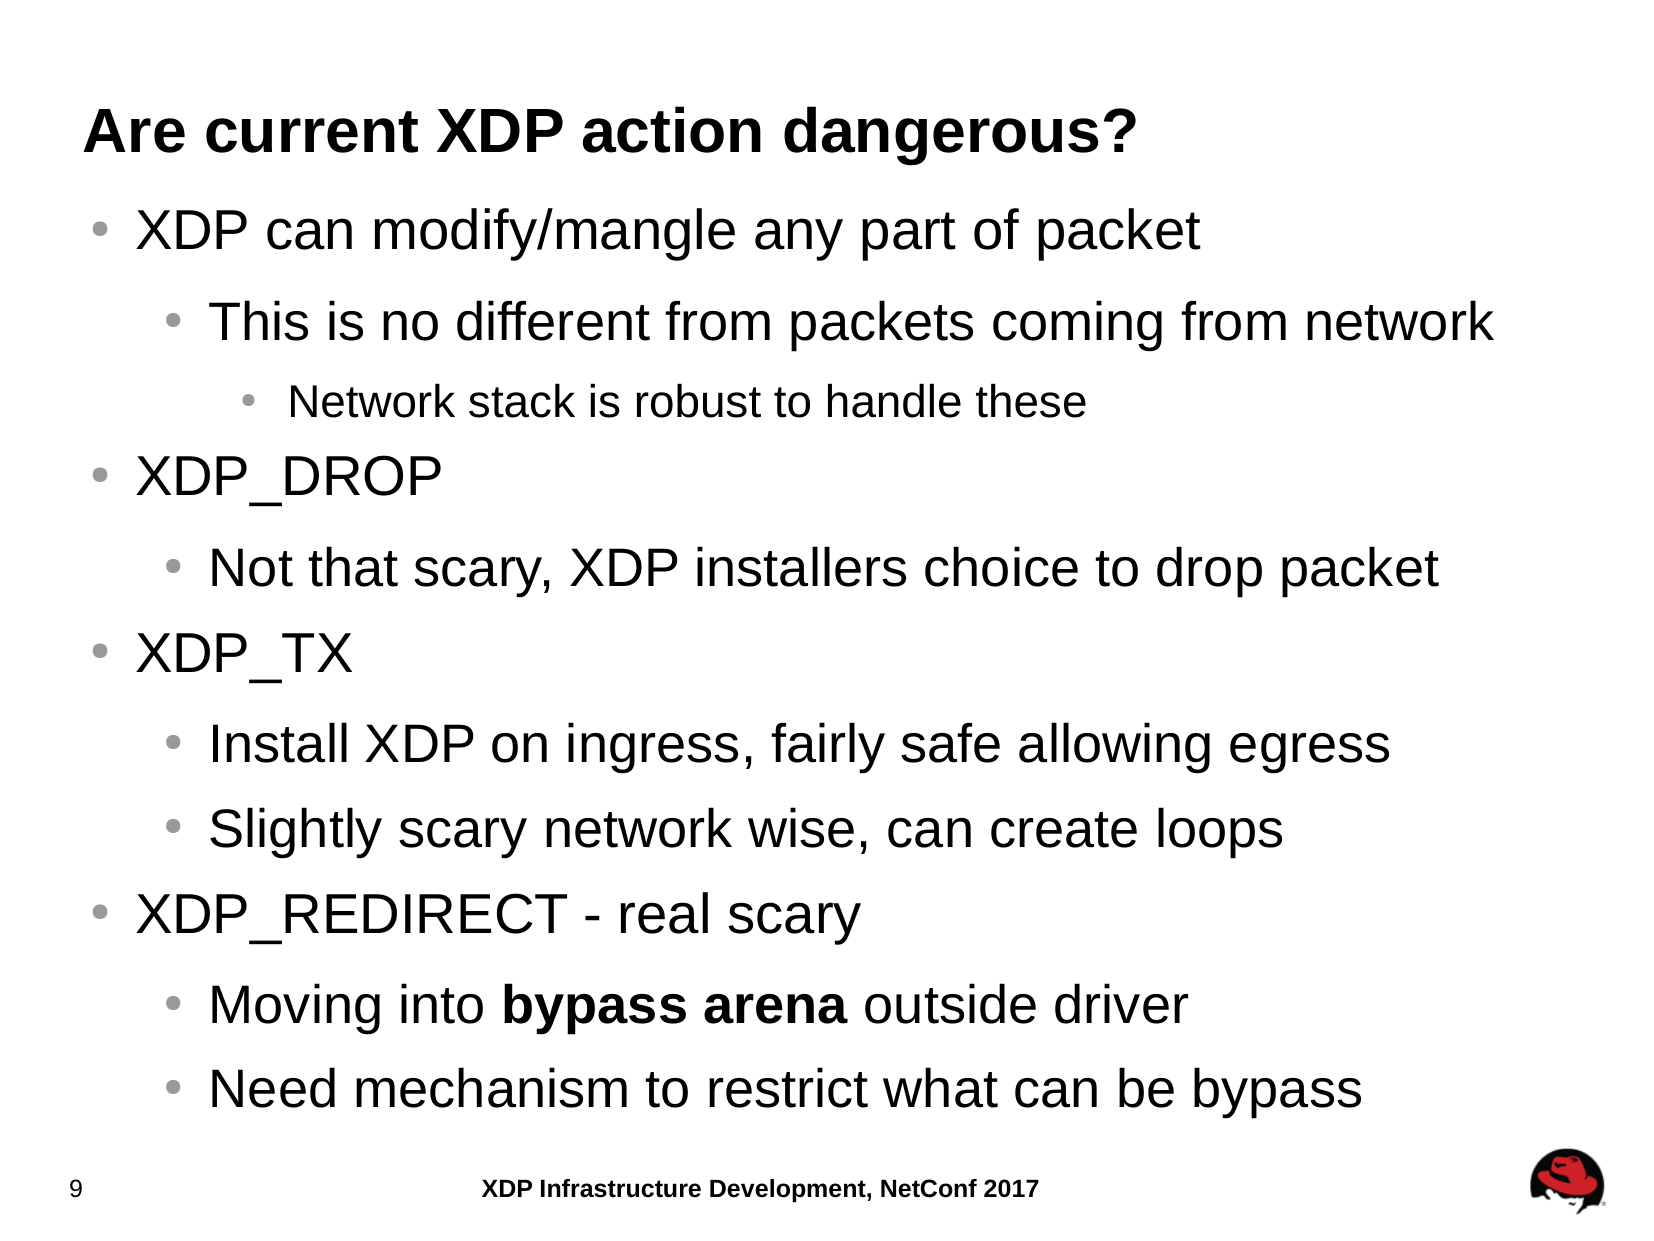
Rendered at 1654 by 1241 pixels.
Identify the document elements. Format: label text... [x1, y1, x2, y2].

picture [1529, 1146, 1612, 1224]
list XDP can modify/mangle any part of packet This is no different from packets coming from network Network stack is robust to handle these XDP_DROP Not that scary, XDP installers choice to drop packet XDP_TX Install XDP on ingress, fairly safe allowing egress Slightly scary network wise, can create loops XDP_REDIRECT - real scary Moving into bypass arena outside driver Need mechanism to restrict what can be bypass [75, 198, 1563, 1163]
text_box [82, 37, 1571, 226]
